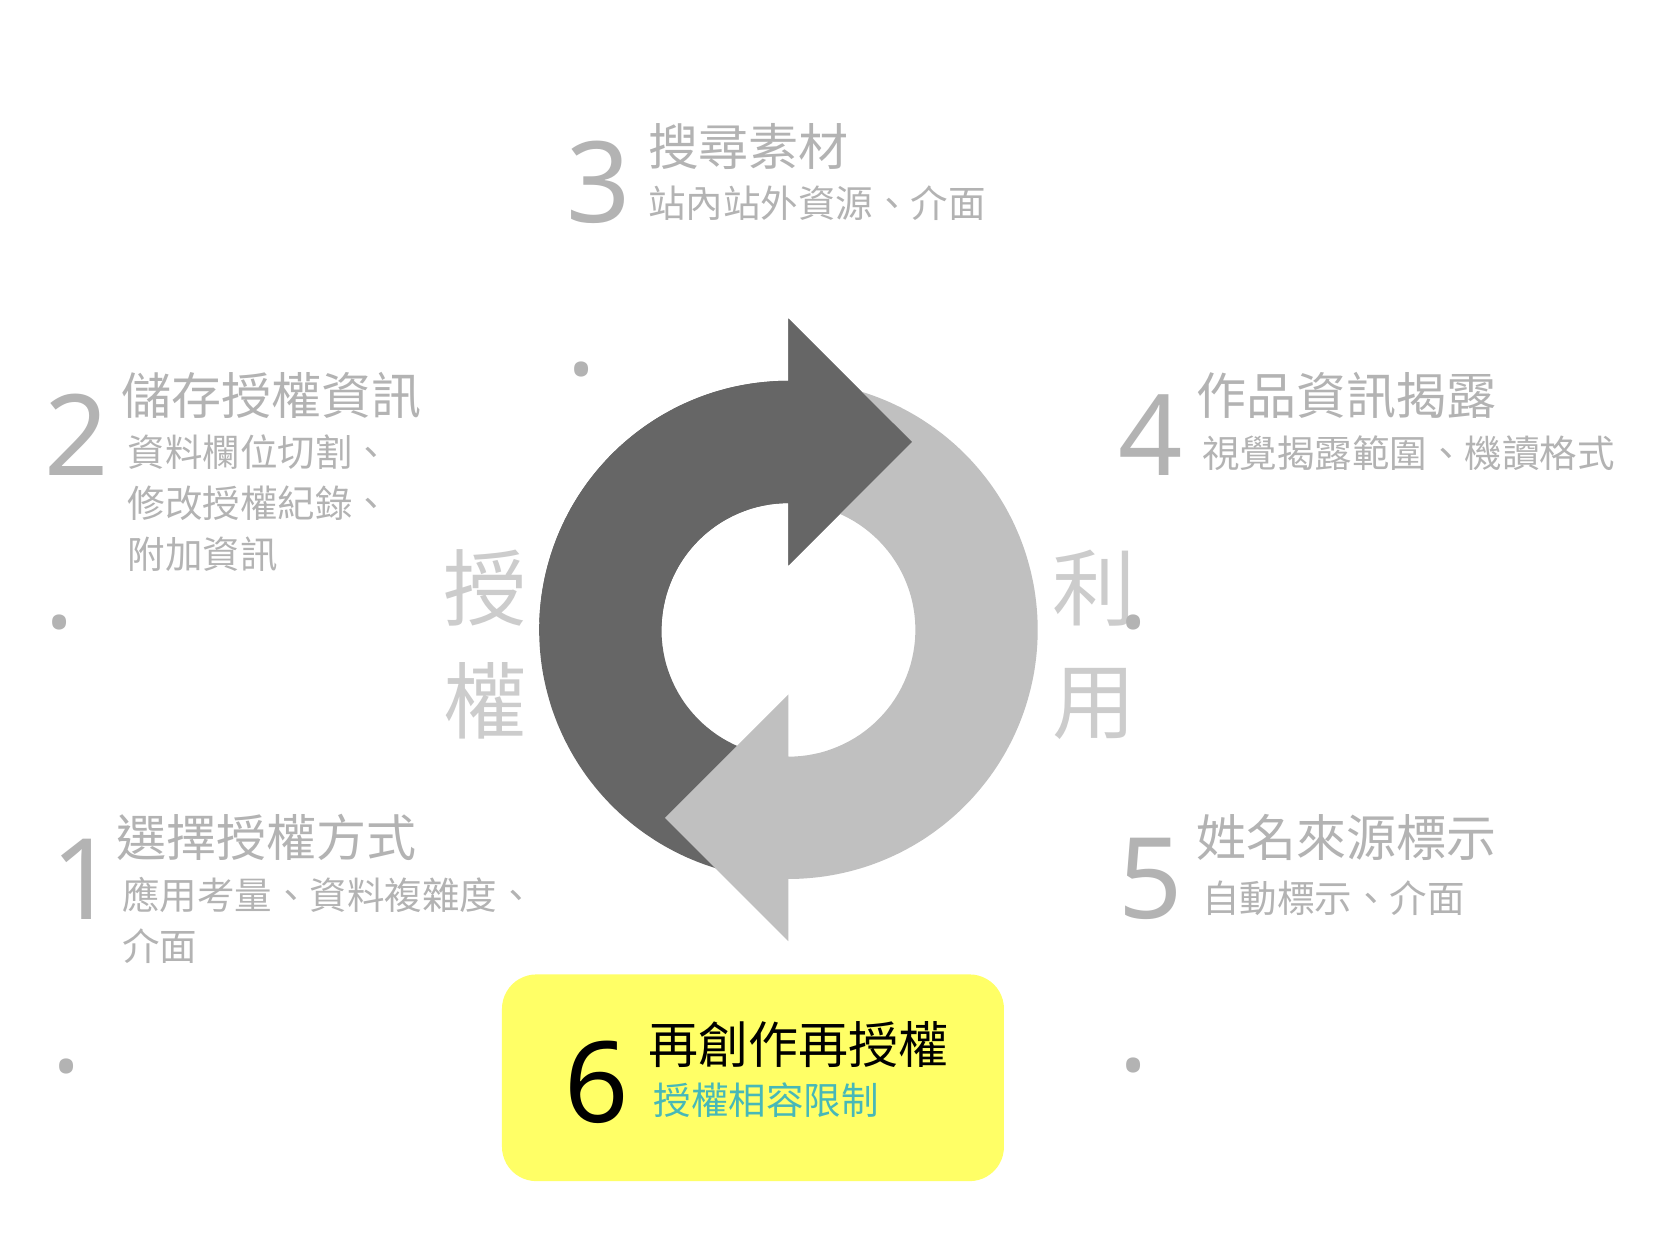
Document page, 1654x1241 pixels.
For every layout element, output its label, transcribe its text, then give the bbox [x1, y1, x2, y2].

text_box 授權相容限制 [666, 1067, 928, 1137]
text_box 再創作再授權 [666, 1002, 966, 1086]
text_box [501, 974, 1004, 1182]
text_box 6. [550, 995, 666, 1148]
